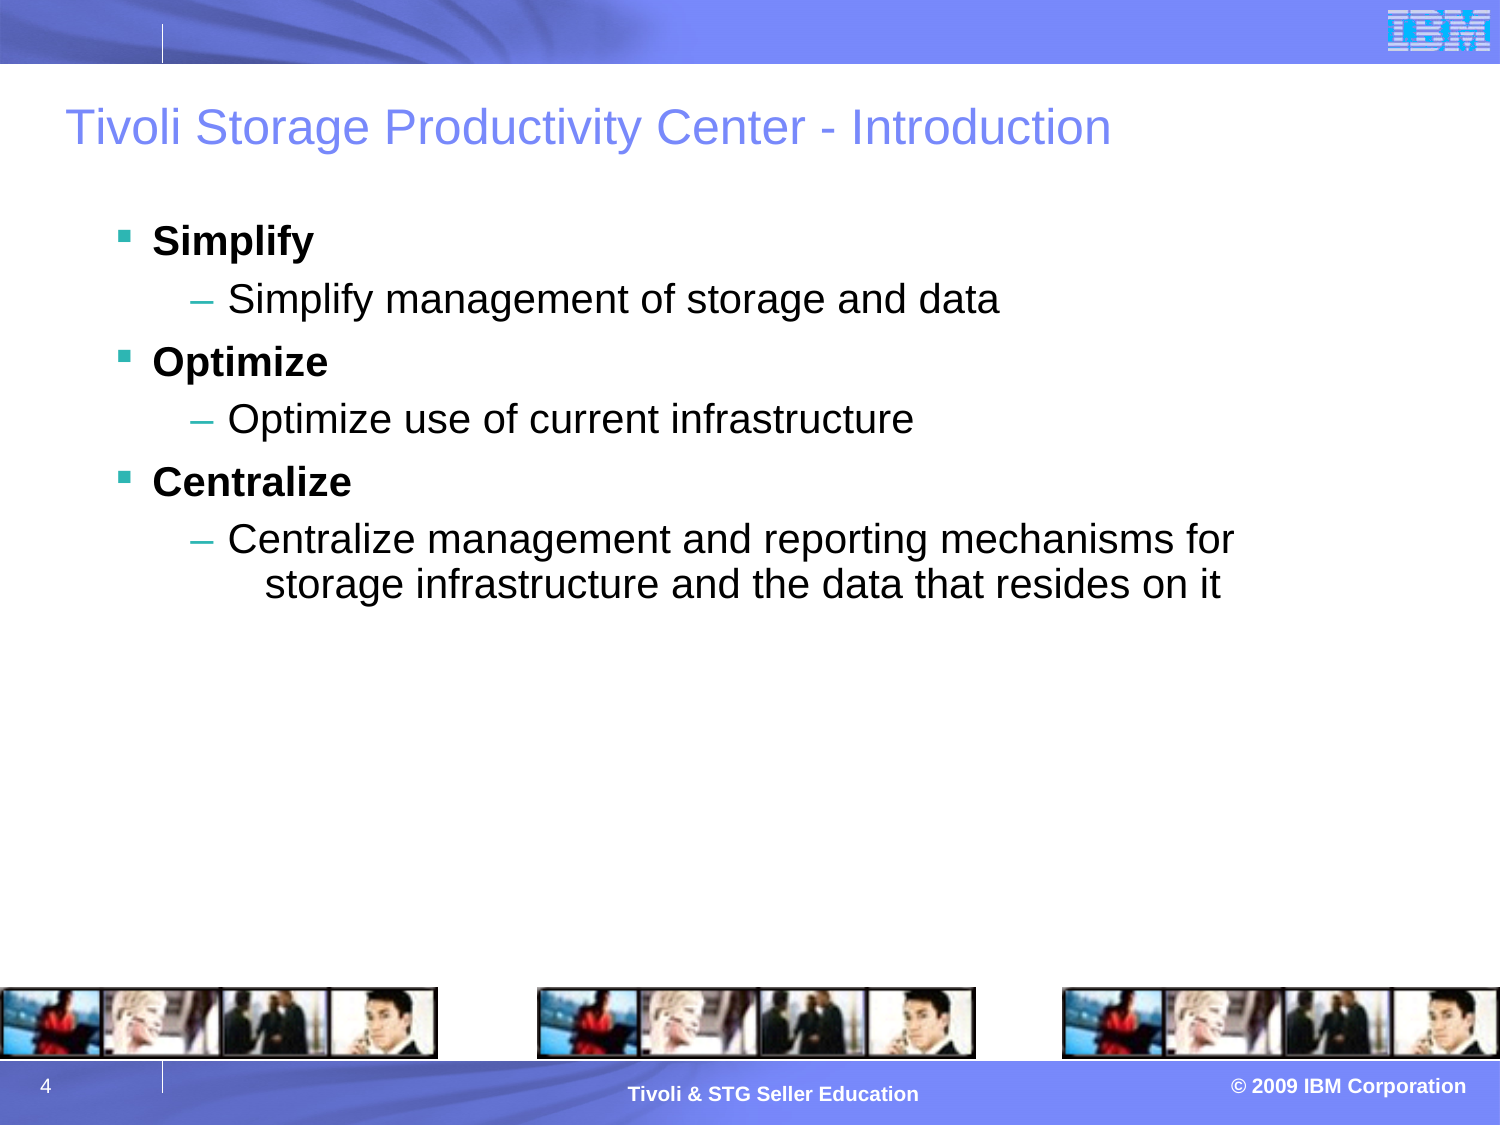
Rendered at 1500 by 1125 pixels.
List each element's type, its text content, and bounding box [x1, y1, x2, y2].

picture [0, 1061, 1500, 1125]
picture [0, 0, 1500, 64]
text_box 1 [25, 1066, 101, 1120]
picture [537, 987, 976, 1059]
title Tivoli Storage Productivity Center - Introduction [50, 80, 1403, 163]
list Simplify Simplify management of storage and data Optimize Optimize use of current infrastructure Centralize Centralize management and reporting mechanisms for storage infrastructure and the data that resides on it [99, 212, 1376, 853]
picture [0, 987, 438, 1059]
picture [1062, 987, 1500, 1059]
